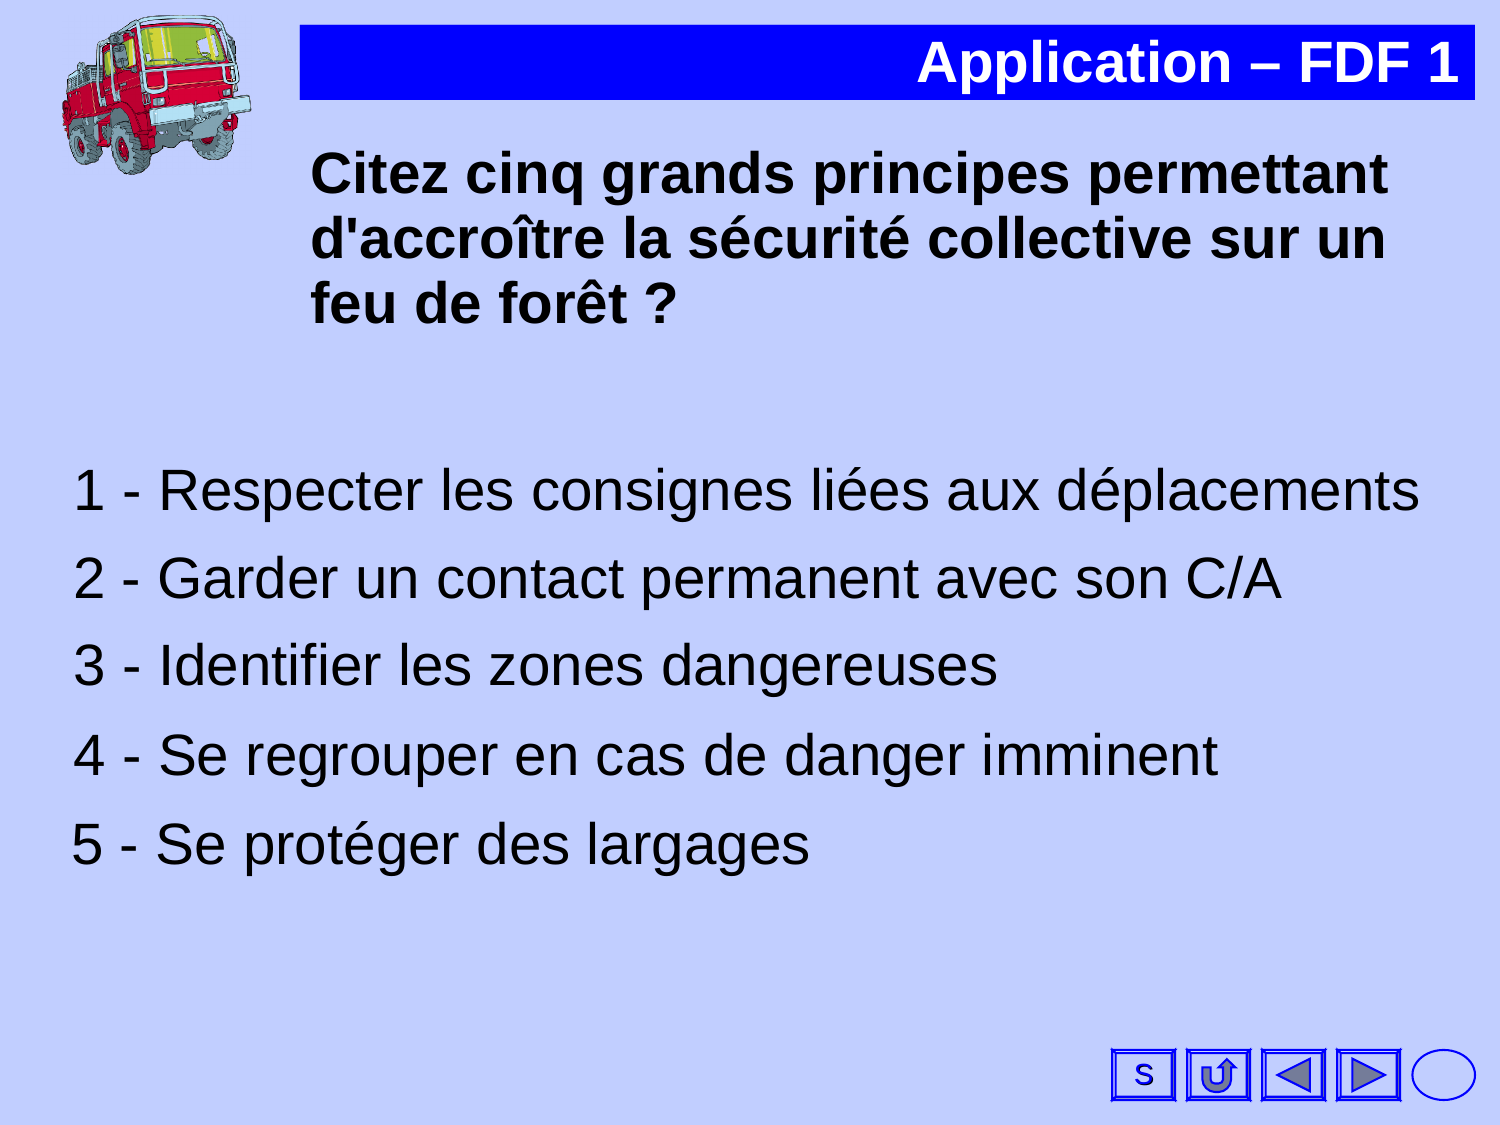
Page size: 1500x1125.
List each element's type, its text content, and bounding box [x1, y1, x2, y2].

text_box Application – FDF 1 [299, 24, 1475, 100]
text_box Citez cinq grands principes permettant d'accroître la sécurité collective sur un feu de forêt ? [295, 133, 1477, 344]
text_box 4 - Se regrouper en cas de danger imminent [59, 715, 1248, 796]
text_box 1 - Respecter les consignes liées aux déplacements [58, 449, 1447, 530]
text_box 2 - Garder un contact permanent avec son C/A [58, 538, 1300, 619]
text_box 5 - Se protéger des largages [56, 804, 827, 884]
text_box [1412, 1049, 1476, 1101]
text_box 3 - Identifier les zones dangereuses [59, 625, 1030, 707]
